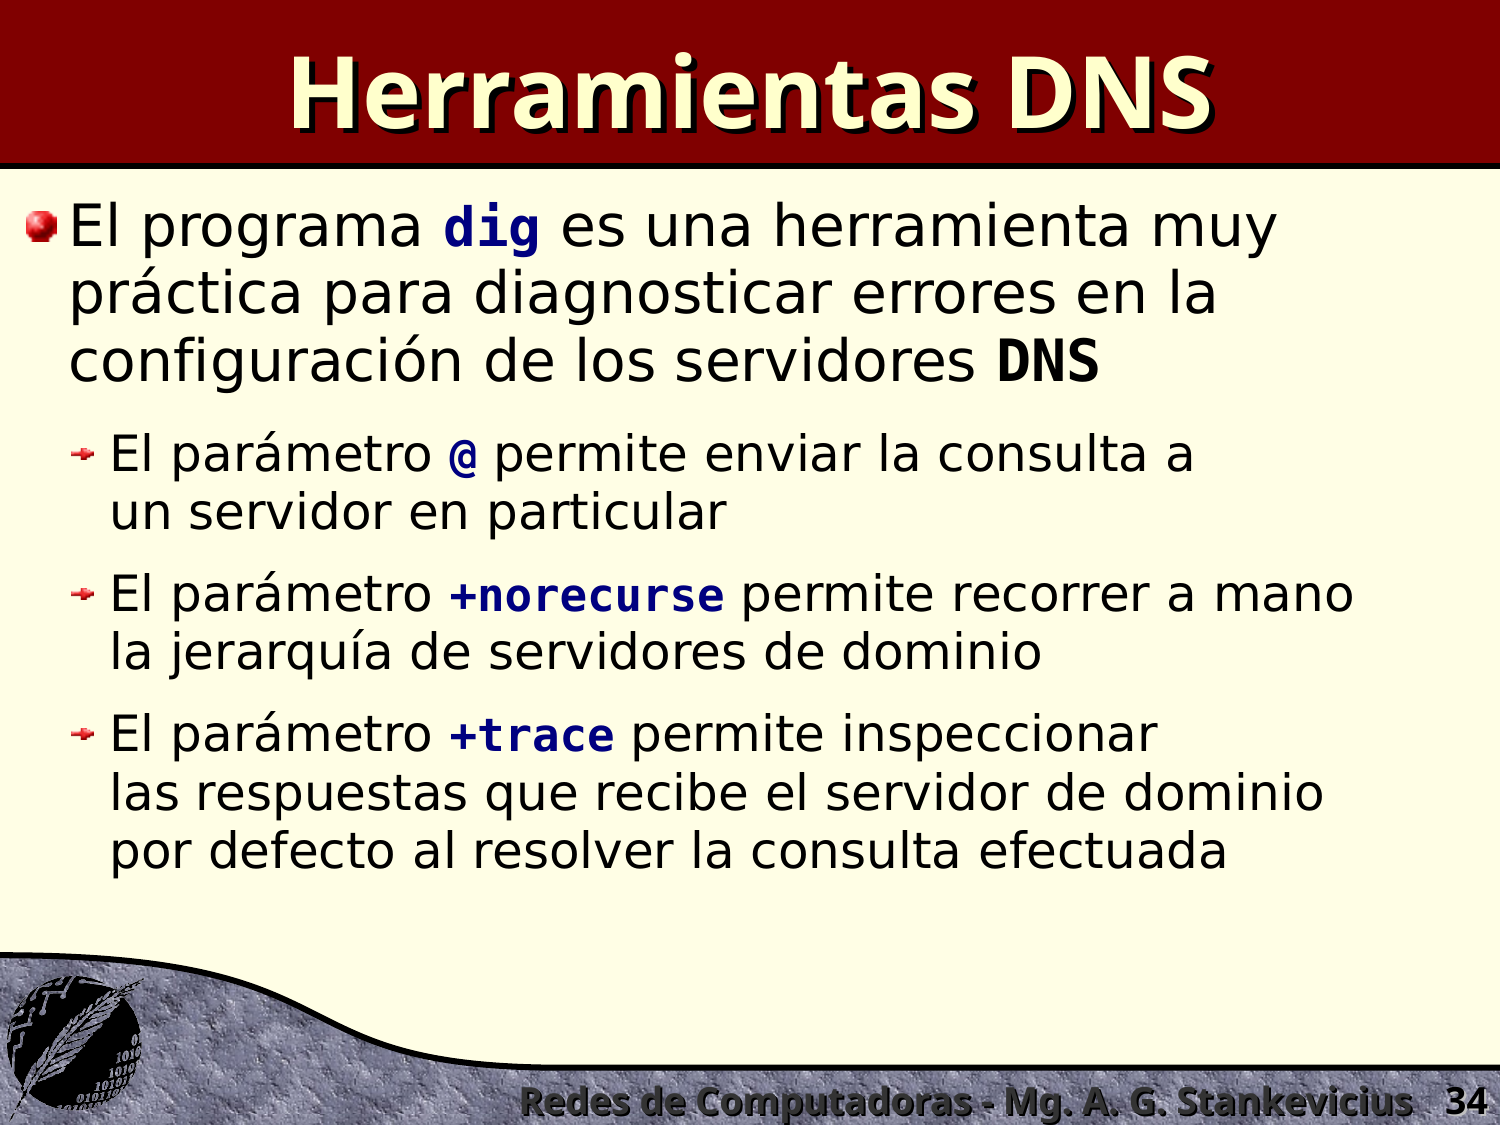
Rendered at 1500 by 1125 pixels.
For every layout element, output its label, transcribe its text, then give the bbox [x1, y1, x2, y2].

picture [790, 1100, 795, 1110]
list El programa dig es una herramienta muy práctica para diagnosticar errores en la configuración de los servidores DNS El parámetro @ permite enviar la consulta a un servidor en particular El parámetro +norecurse permite recorrer a mano la jerarquía de servidores de dominio El parámetro +trace permite inspeccionar las respuestas que recibe el servidor de dominio por defecto al resolver la consulta efectuada [11, 192, 1486, 935]
picture [0, 959, 1500, 1125]
title Herramientas DNS [15, 5, 1485, 160]
picture [1047, 1100, 1054, 1110]
